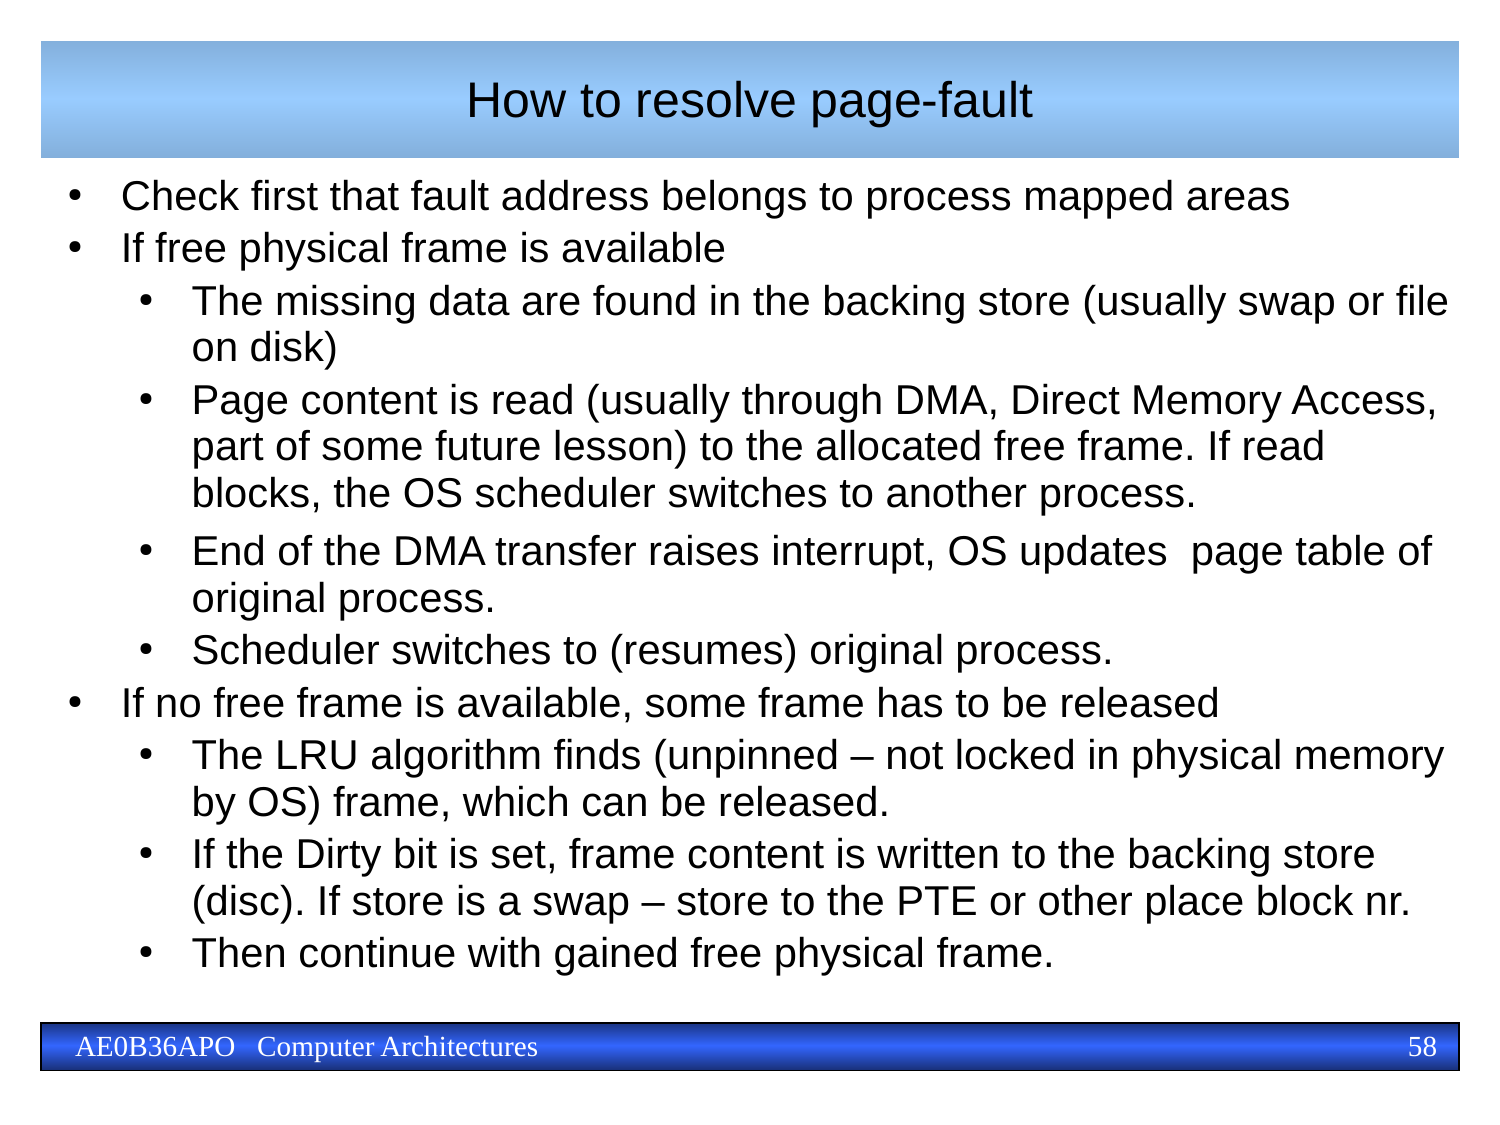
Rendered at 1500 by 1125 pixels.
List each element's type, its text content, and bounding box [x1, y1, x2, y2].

list Check first that fault address belongs to process mapped areas If free physical frame is available The missing data are found in the backing store (usually swap or file on disk) Page content is read (usually through DMA, Direct Memory Access, part of some future lesson) to the allocated free frame. If read blocks, the OS scheduler switches to another process. End of the DMA transfer raises interrupt, OS updates page table of original process. Scheduler switches to (resumes) original process. If no free frame is available, some frame has to be released The LRU algorithm finds (unpinned – not locked in physical memory by OS) frame, which can be released. If the Dirty bit is set, frame content is written to the backing store (disc). If store is a swap – store to the PTE or other place block nr. Then continue with gained free physical frame. [49, 172, 1450, 1013]
title How to resolve page-fault [41, 41, 1459, 158]
